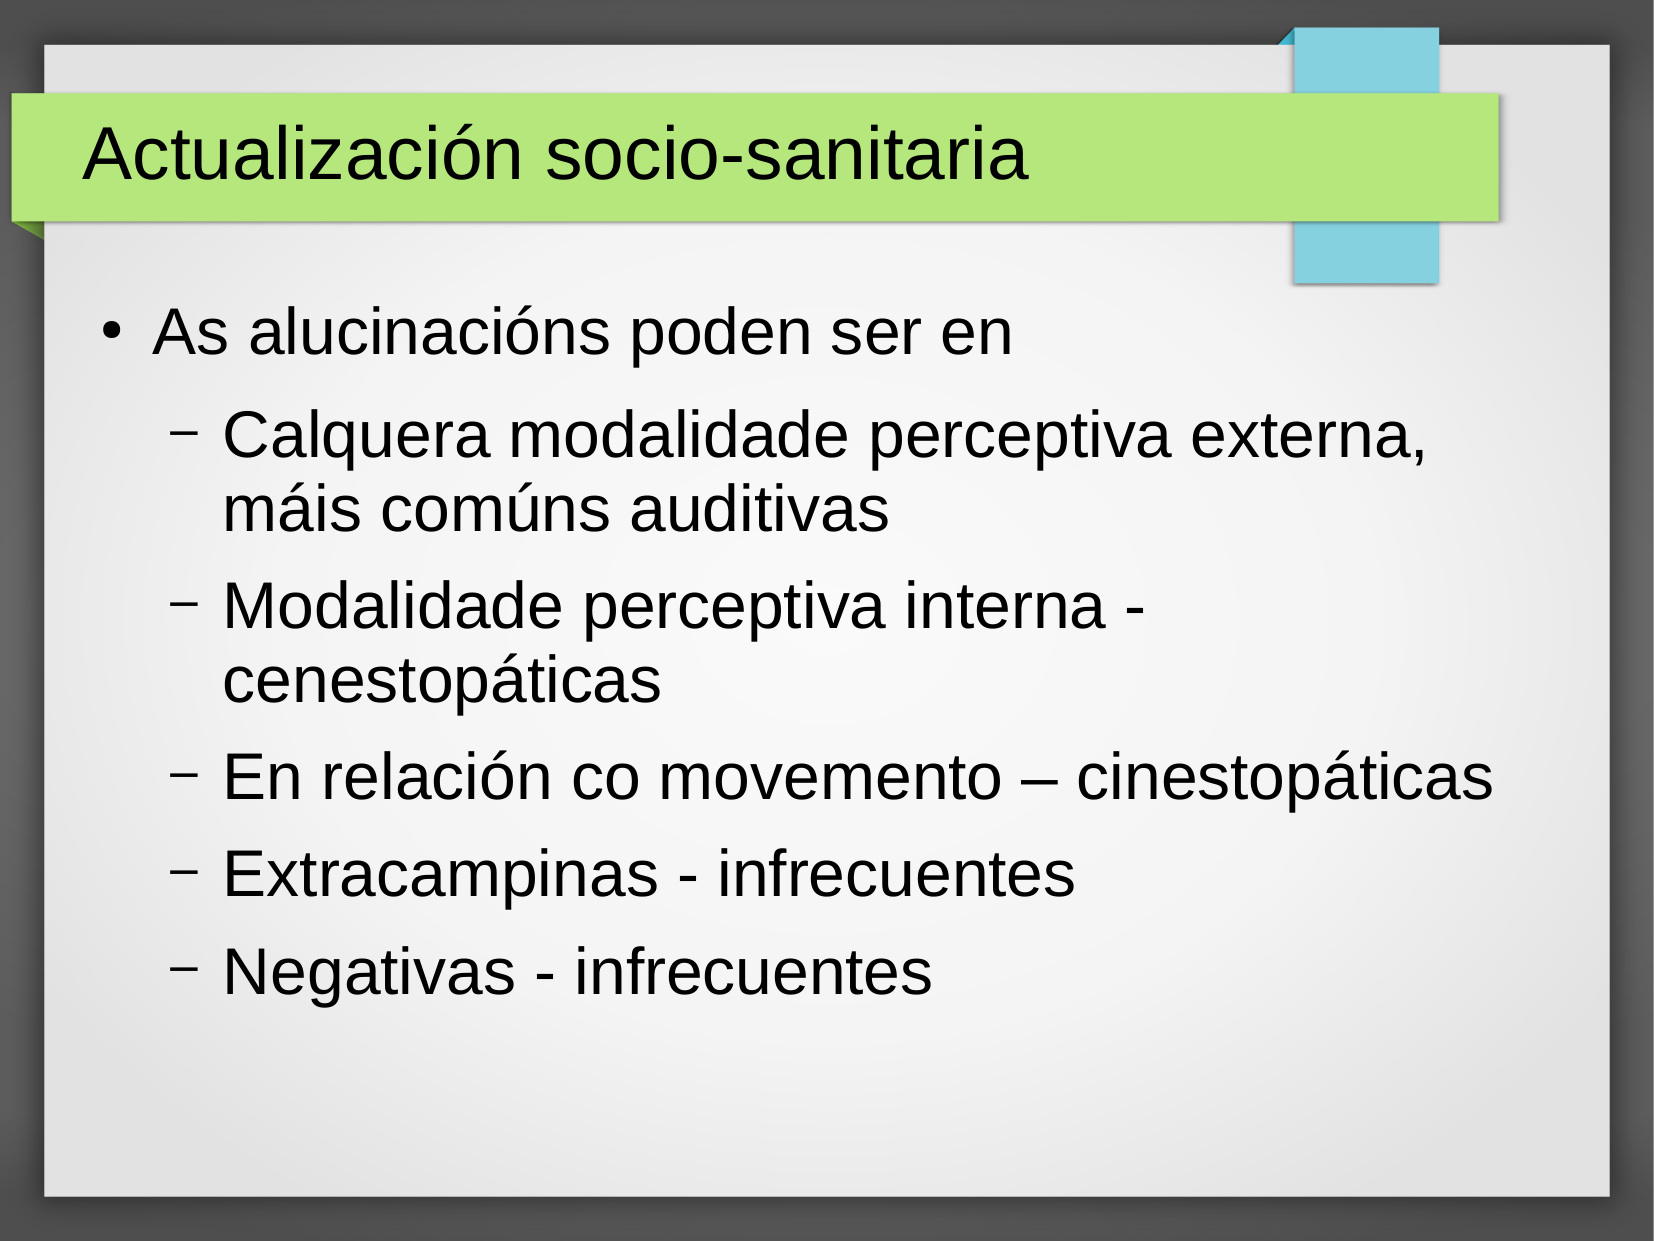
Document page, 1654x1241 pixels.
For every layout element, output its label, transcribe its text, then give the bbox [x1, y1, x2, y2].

title Actualización socio-sanitaria [82, 94, 1264, 213]
picture [0, 0, 1654, 1241]
list As alucinacións poden ser en Calquera modalidade perceptiva externa, máis comúns auditivas Modalidade perceptiva interna - cenestopáticas En relación co movemento – cinestopáticas Extracampinas - infrecuentes Negativas - infrecuentes [82, 295, 1571, 1015]
